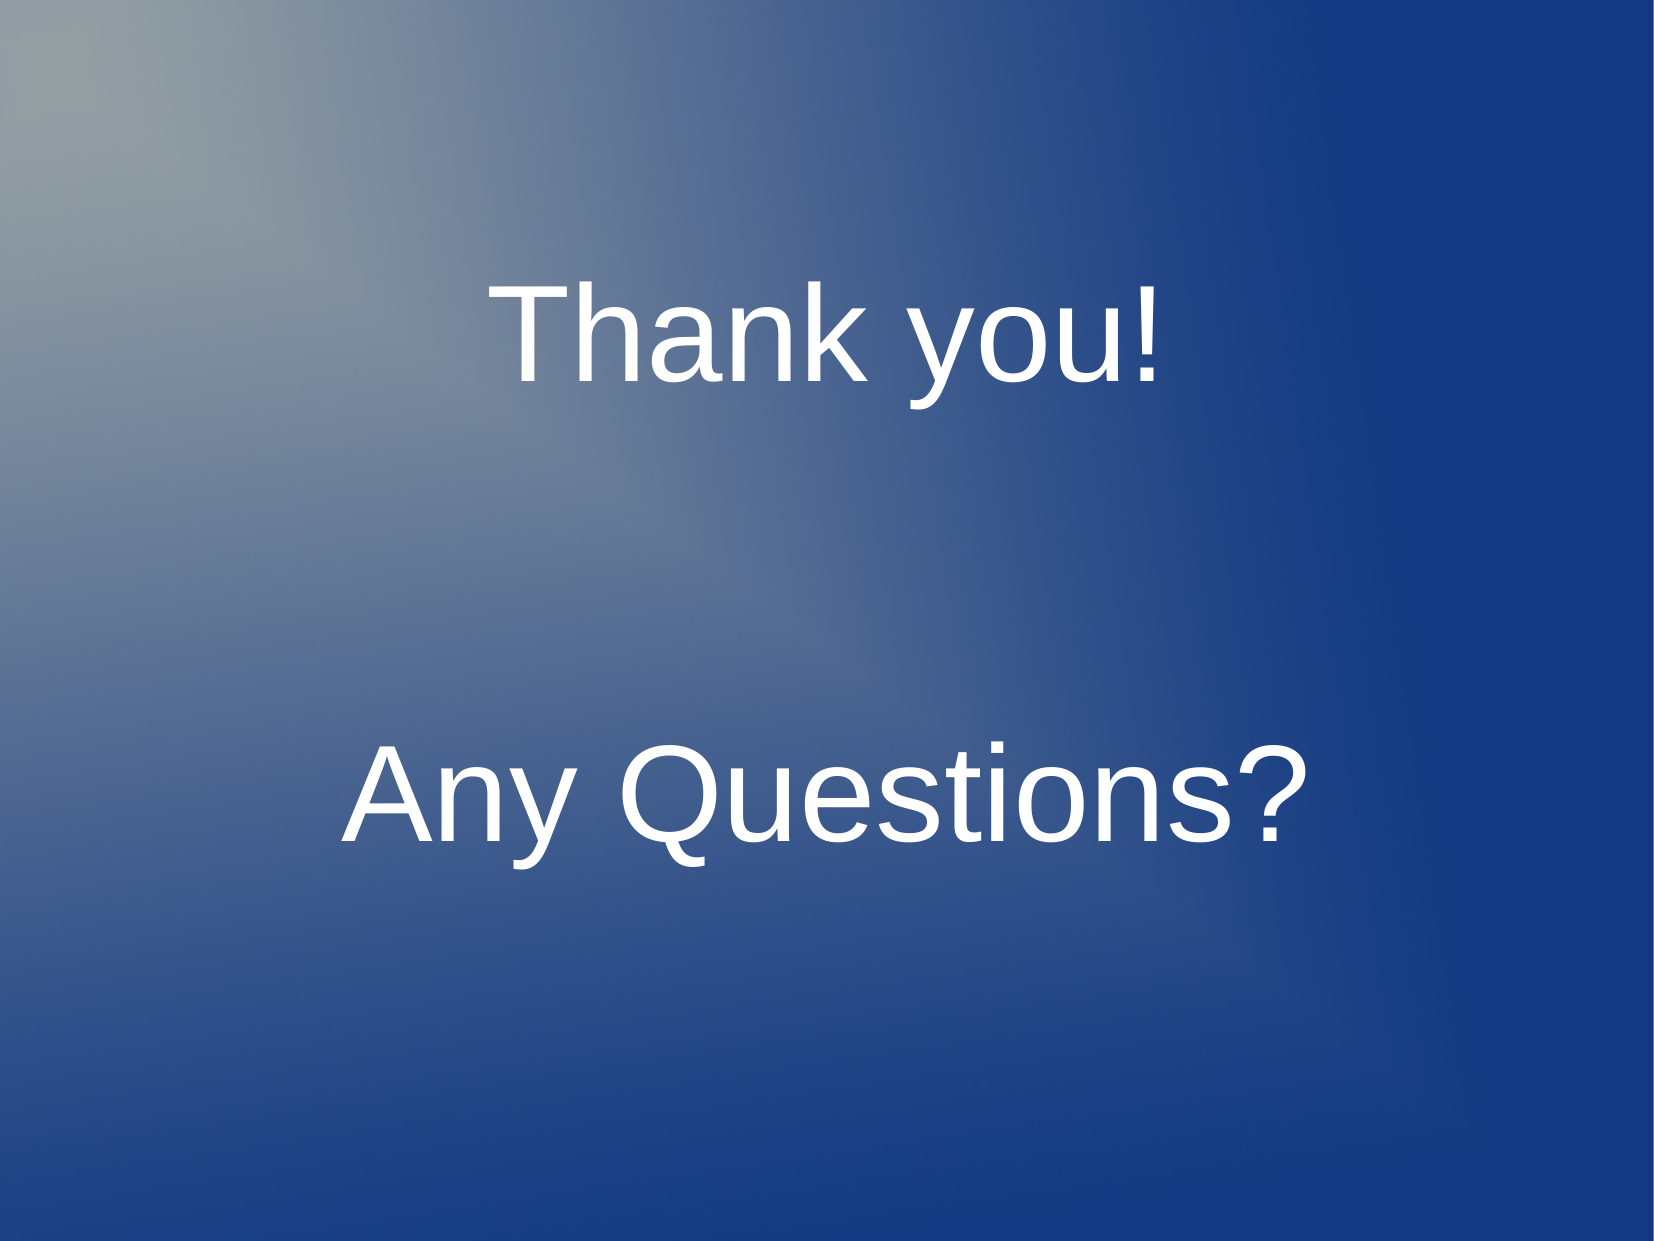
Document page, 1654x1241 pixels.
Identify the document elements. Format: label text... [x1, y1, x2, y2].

title Thank you! Any Questions? [82, 248, 1571, 873]
picture [0, 0, 1654, 1241]
